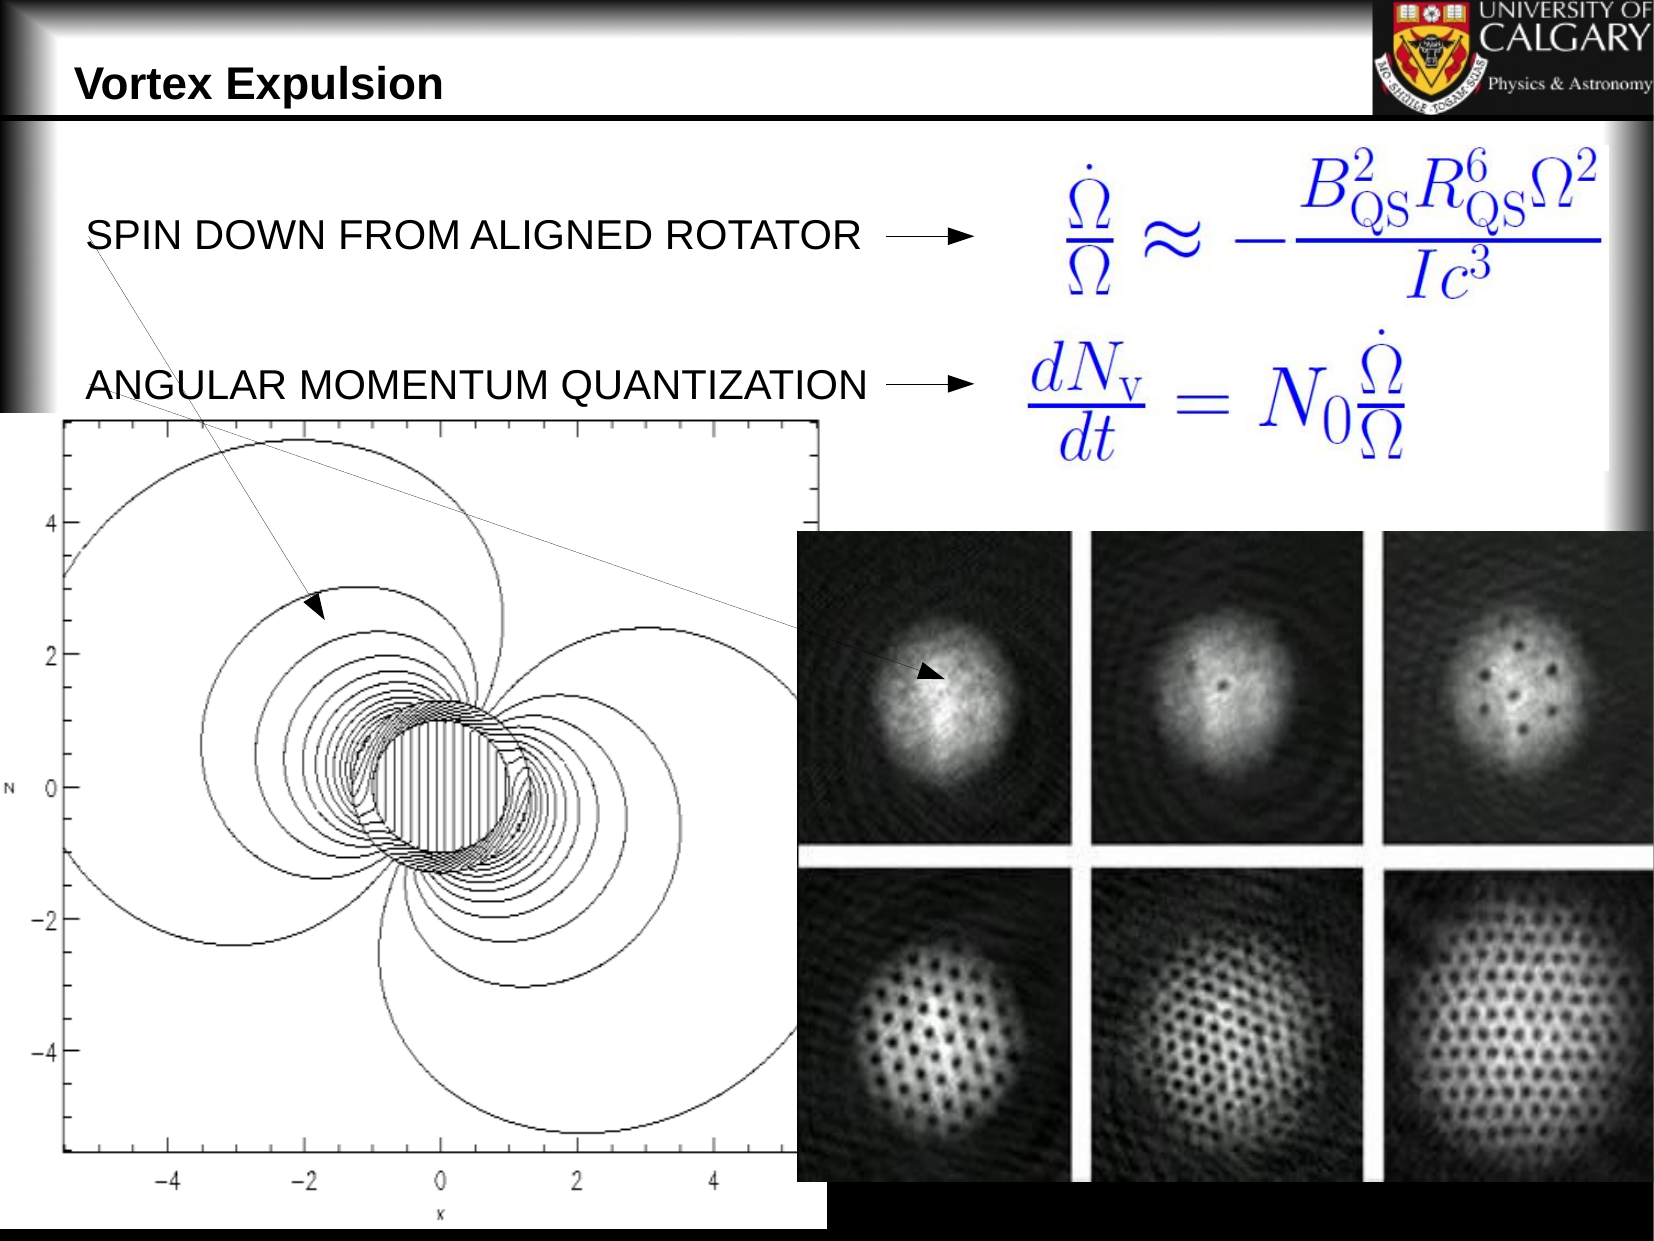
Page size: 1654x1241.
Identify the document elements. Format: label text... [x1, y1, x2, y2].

text_box ANGULAR MOMENTUM QUANTIZATION [162, 354, 884, 416]
text_box ANGULAR MOMENTUM QUANTIZATION [59, 354, 198, 416]
text_box SPIN DOWN FROM ALIGNED ROTATOR [59, 204, 878, 266]
text_box Vortex Expulsion [59, 51, 460, 118]
picture [0, 0, 1654, 115]
picture [0, 121, 1654, 1241]
